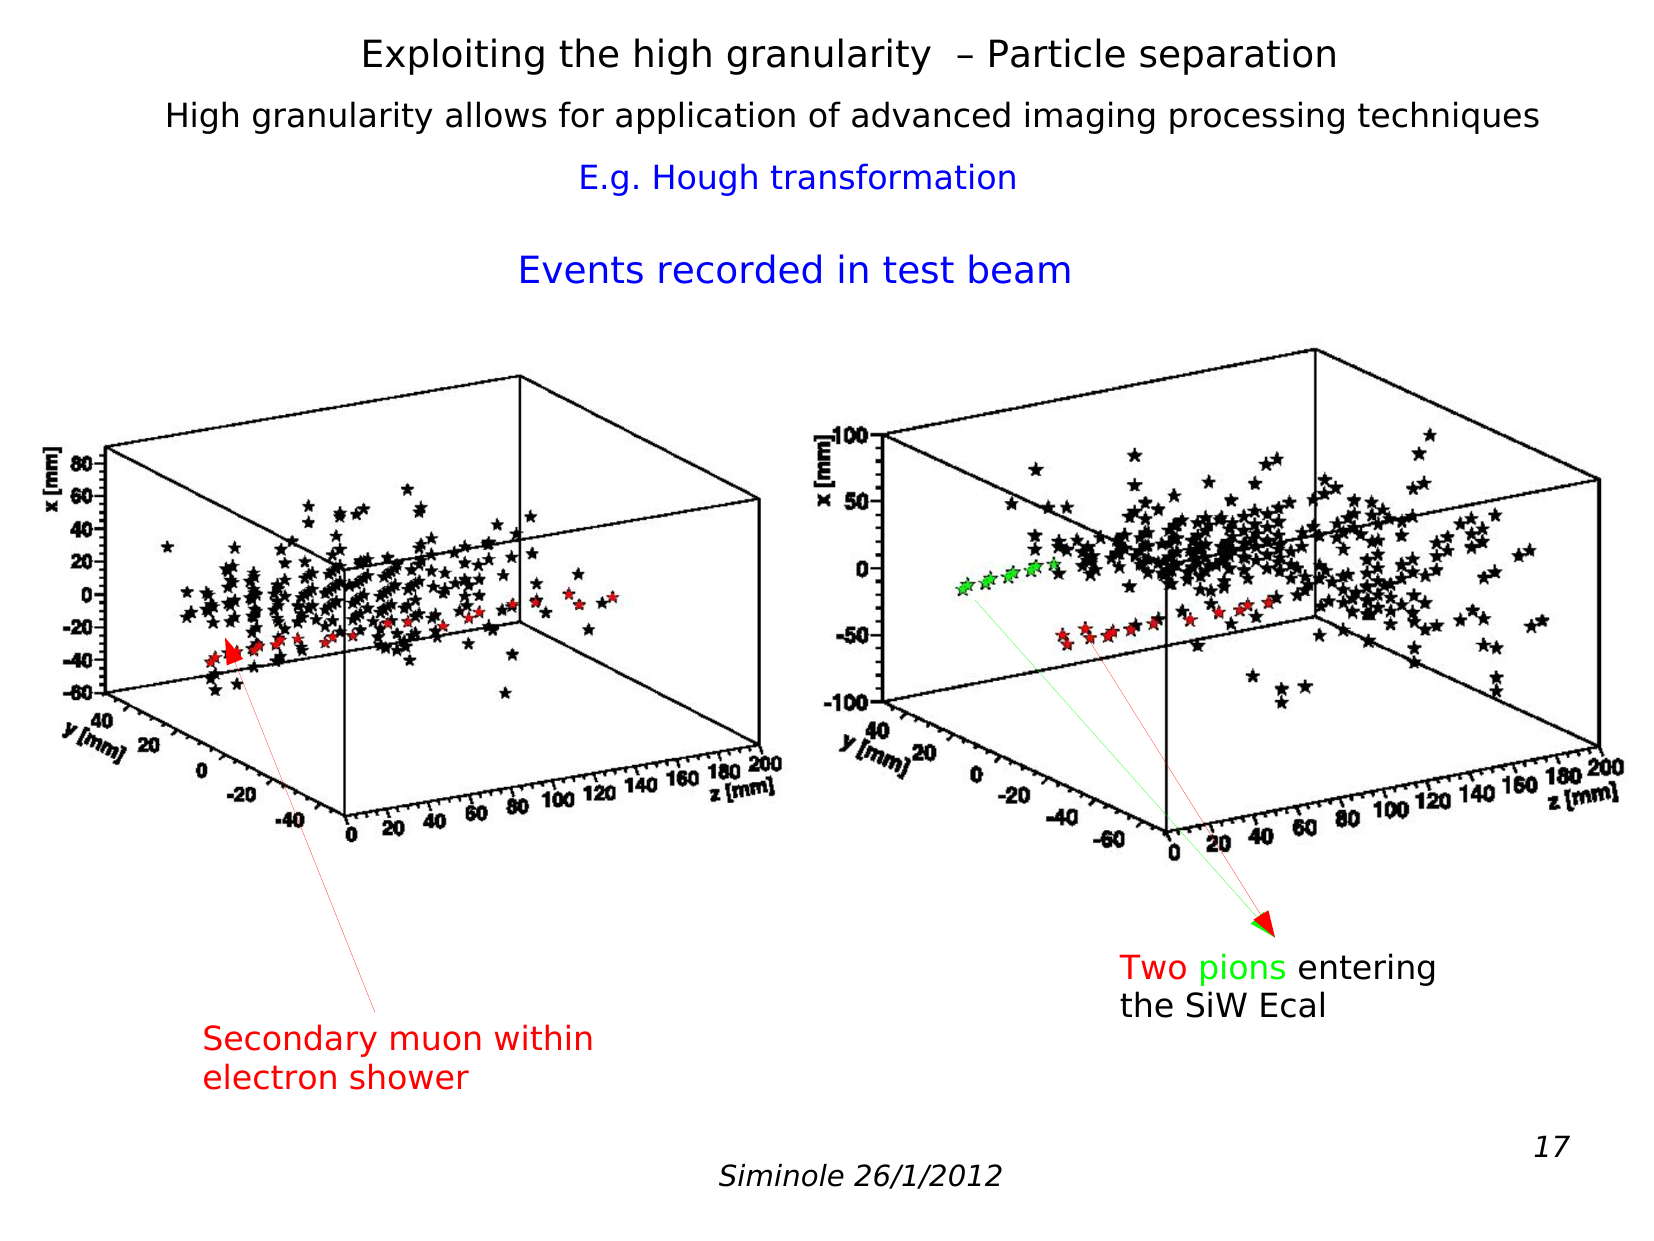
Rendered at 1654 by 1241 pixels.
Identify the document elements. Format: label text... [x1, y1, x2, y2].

text_box Two pions entering the SiW Ecal [1105, 941, 1449, 1034]
picture [5, 337, 788, 868]
text_box Exploiting the high granularity – Particle separation [345, 25, 1352, 85]
text_box E.g. Hough transformation [563, 151, 1034, 205]
text_box High granularity allows for application of advanced imaging processing techniques [150, 88, 1576, 143]
text_box Secondary muon within electron shower [187, 1012, 622, 1105]
text_box Events recorded in test beam [502, 241, 1099, 301]
picture [789, 313, 1648, 885]
